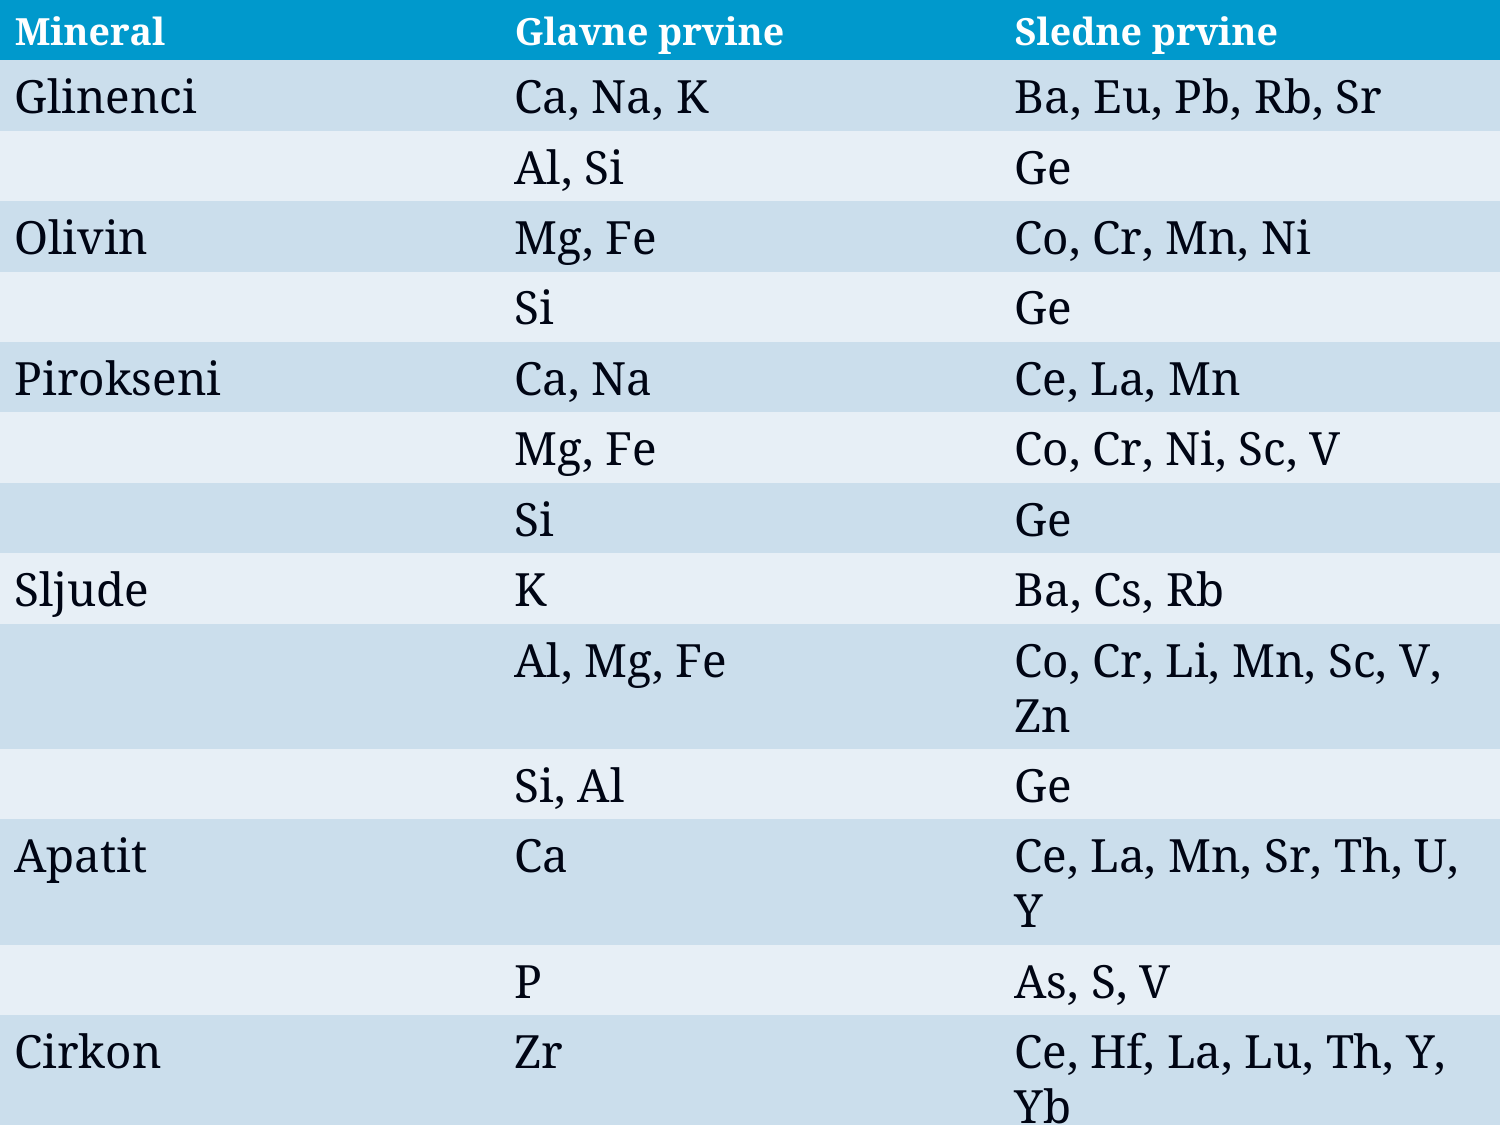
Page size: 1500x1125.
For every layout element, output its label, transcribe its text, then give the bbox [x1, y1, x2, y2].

table_cell Si, Al [500, 749, 1000, 819]
table_cell Co, Cr, Ni, Sc, V [1000, 412, 1500, 483]
table_cell [0, 945, 500, 1015]
table_cell Si [500, 272, 1000, 342]
table_cell Ca, Na, K [500, 60, 1000, 131]
table_header Glavne prvine [500, 0, 1000, 60]
table_cell Ge [1000, 483, 1500, 553]
table_cell Ca [500, 819, 1000, 945]
table_cell Si [500, 483, 1000, 553]
table_header Mineral [0, 0, 500, 60]
table_cell Ce, Hf, La, Lu, Th, Y, Yb [1000, 1015, 1500, 1125]
table_cell Pirokseni [0, 342, 500, 412]
table_cell Ge [1000, 272, 1500, 342]
table_cell [0, 131, 500, 201]
table_cell Olivin [0, 201, 500, 272]
table_cell Ce, La, Mn, Sr, Th, U, Y [1000, 819, 1500, 945]
table_cell [0, 624, 500, 749]
table_cell Ba, Cs, Rb [1000, 553, 1500, 624]
table_cell [0, 412, 500, 483]
table_header Sledne prvine [1000, 0, 1500, 60]
table_cell Ce, La, Mn [1000, 342, 1500, 412]
table_cell Cirkon [0, 1015, 500, 1125]
table_cell Co, Cr, Li, Mn, Sc, V, Zn [1000, 624, 1500, 749]
table_cell P [500, 945, 1000, 1015]
table_cell Co, Cr, Mn, Ni [1000, 201, 1500, 272]
table_cell Zr [500, 1015, 1000, 1125]
table_cell As, S, V [1000, 945, 1500, 1015]
table_cell [0, 483, 500, 553]
table_cell Ba, Eu, Pb, Rb, Sr [1000, 60, 1500, 131]
table_cell Ge [1000, 131, 1500, 201]
table_cell K [500, 553, 1000, 624]
table_cell Mg, Fe [500, 201, 1000, 272]
table_cell Ge [1000, 749, 1500, 819]
table_cell Sljude [0, 553, 500, 624]
table_cell Mg, Fe [500, 412, 1000, 483]
table_cell Al, Mg, Fe [500, 624, 1000, 749]
table_cell Apatit [0, 819, 500, 945]
table_cell Ca, Na [500, 342, 1000, 412]
table_cell Al, Si [500, 131, 1000, 201]
table_cell Glinenci [0, 60, 500, 131]
table_cell [0, 272, 500, 342]
table_cell [0, 749, 500, 819]
